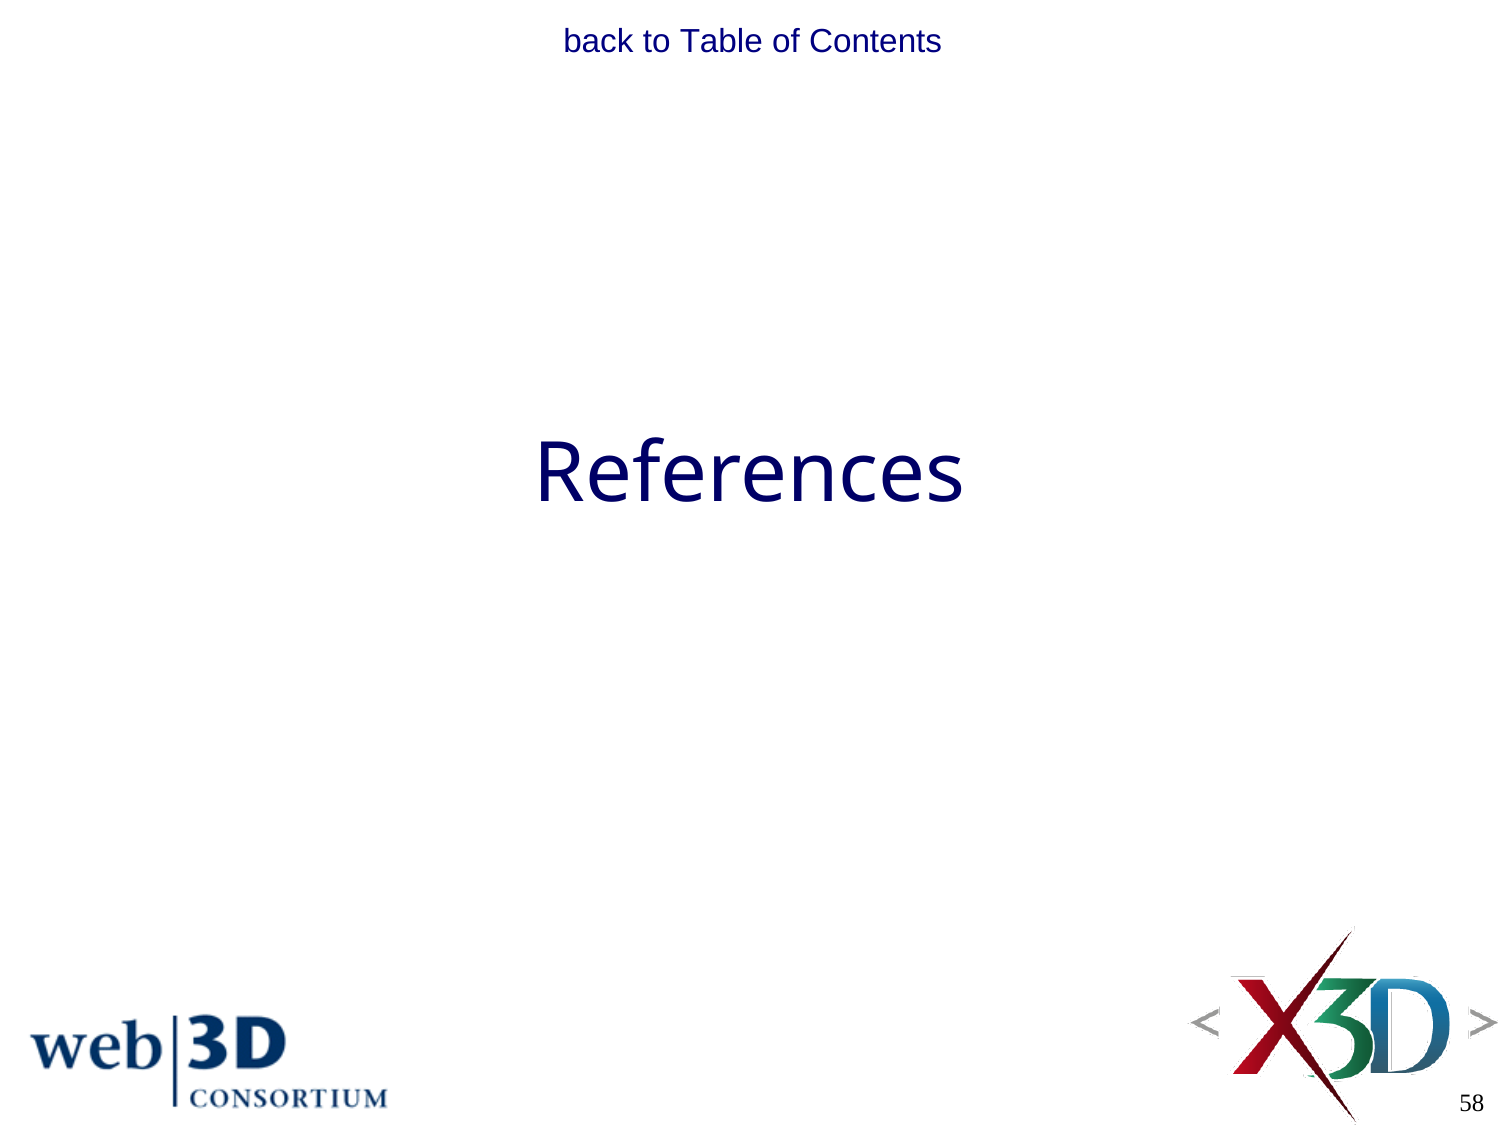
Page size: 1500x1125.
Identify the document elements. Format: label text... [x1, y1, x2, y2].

picture [12, 998, 413, 1118]
picture [1187, 926, 1500, 1125]
text_box back to Table of Contents [548, 14, 958, 68]
title References [112, 374, 1388, 563]
